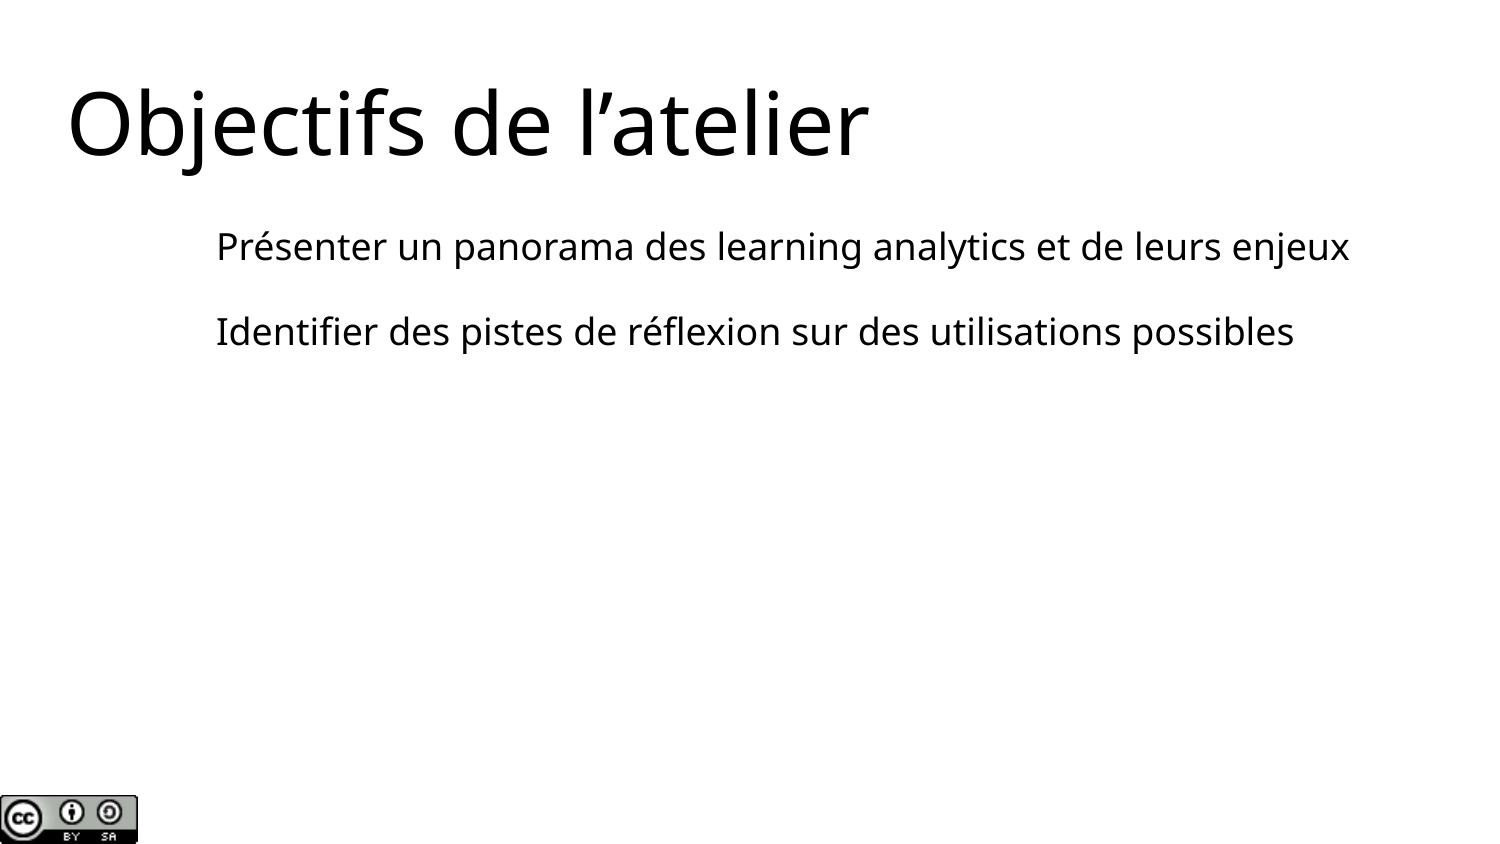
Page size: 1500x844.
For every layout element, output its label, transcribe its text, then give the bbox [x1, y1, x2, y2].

picture [0, 795, 138, 844]
list Présenter un panorama des learning analytics et de leurs enjeux Identifier des pistes de réflexion sur des utilisations possibles [51, 200, 1449, 752]
title Objectifs de l’atelier [51, 51, 1449, 189]
